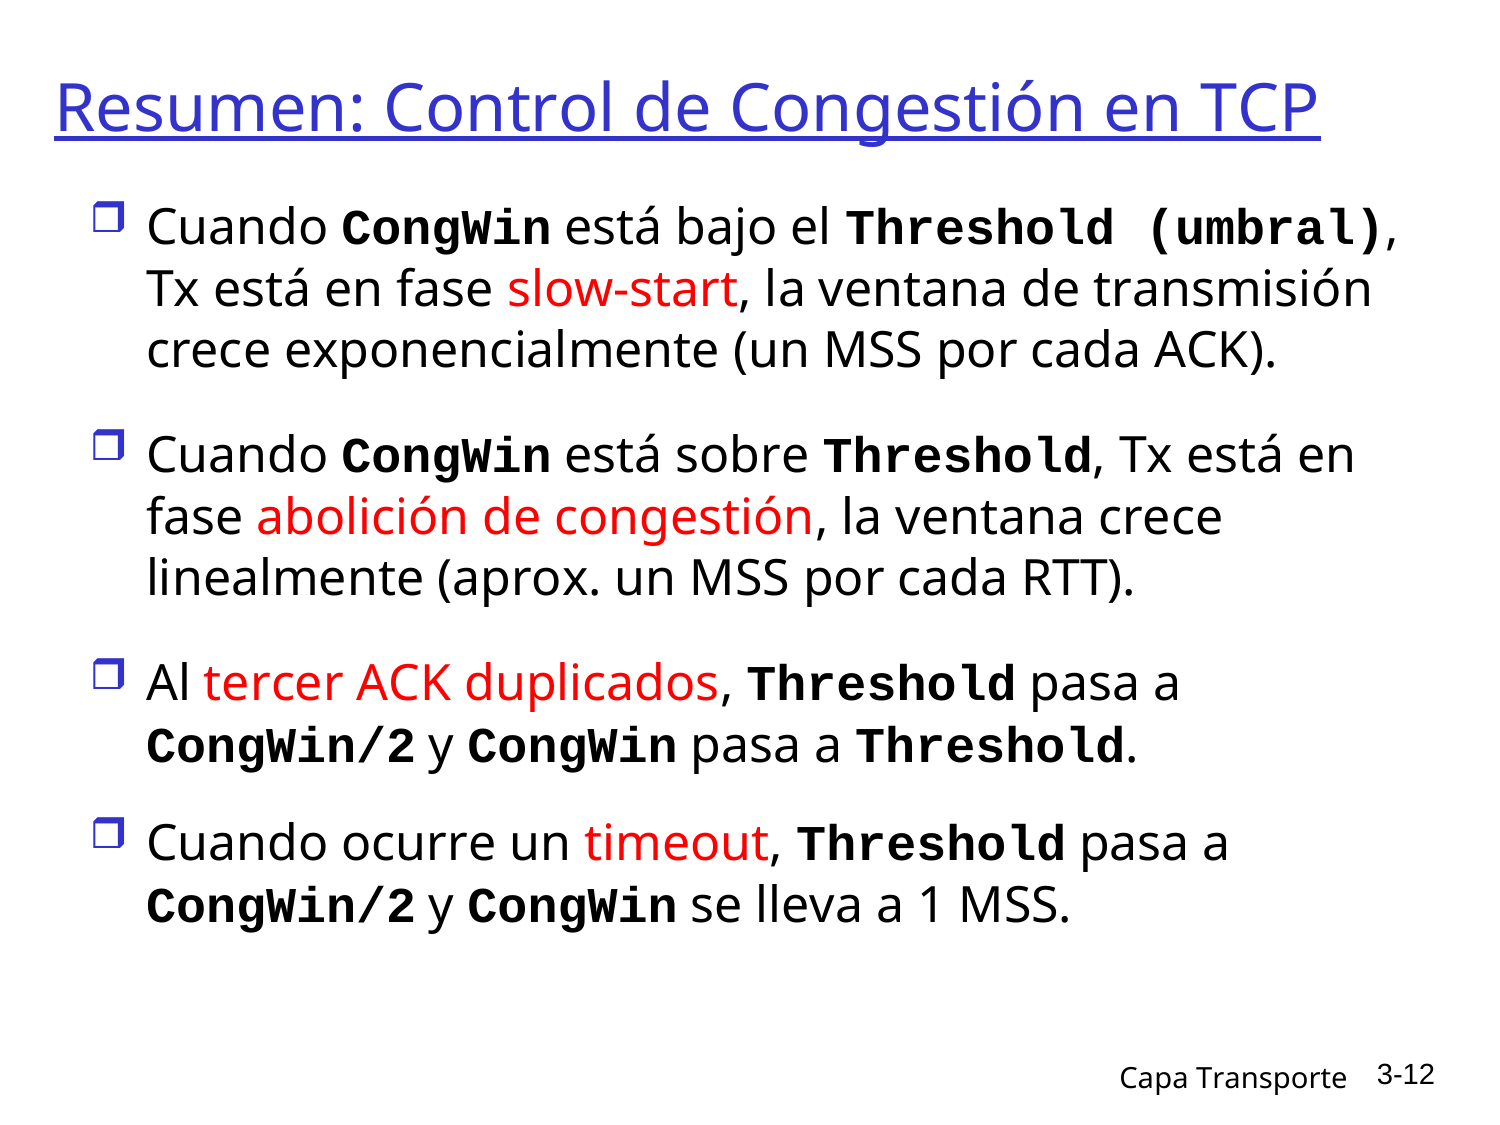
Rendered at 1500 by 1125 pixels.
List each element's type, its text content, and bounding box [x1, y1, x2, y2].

title Resumen: Control de Congestión en TCP [39, 15, 1463, 196]
list Cuando CongWin está bajo el Threshold (umbral), Tx está en fase slow-start, la ventana de transmisión crece exponencialmente (un MSS por cada ACK). Cuando CongWin está sobre Threshold, Tx está en fase abolición de congestión, la ventana crece linealmente (aprox. un MSS por cada RTT). Al tercer ACK duplicados, Threshold pasa a CongWin/2 y CongWin pasa a Threshold. Cuando ocurre un timeout, Threshold pasa a CongWin/2 y CongWin se lleva a 1 MSS. [75, 187, 1463, 1013]
